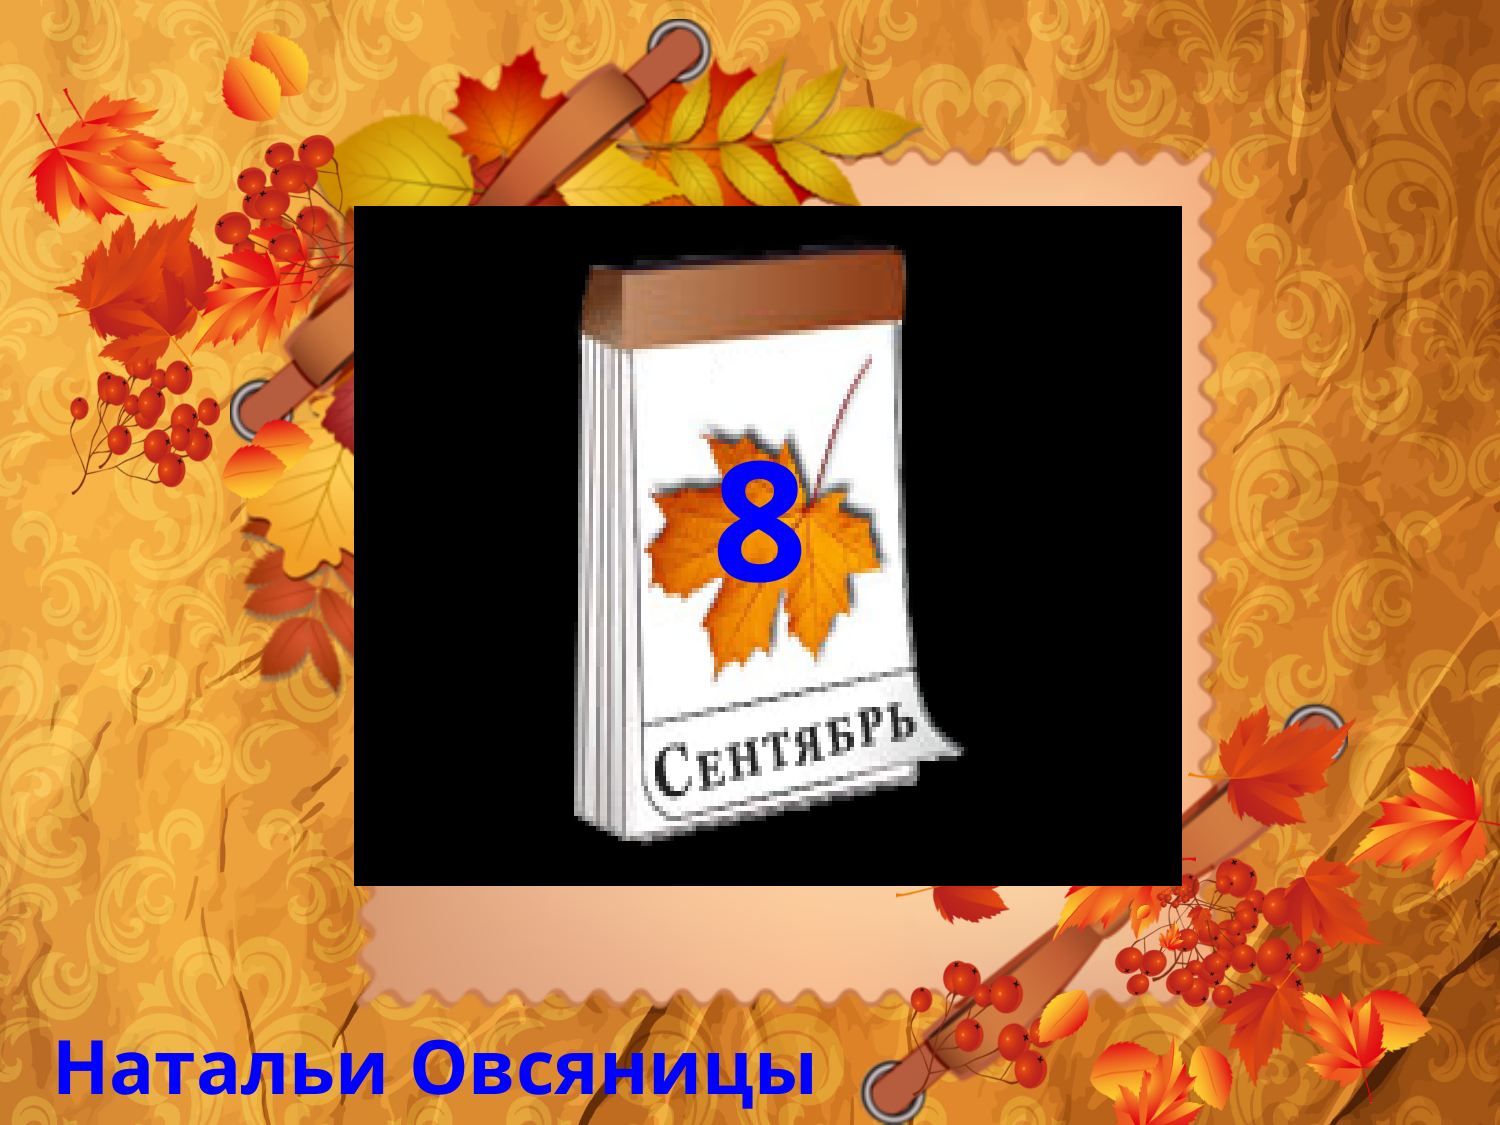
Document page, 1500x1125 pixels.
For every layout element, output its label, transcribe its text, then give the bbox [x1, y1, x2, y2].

text_box 8 [649, 383, 872, 650]
picture [0, 0, 1500, 1125]
text_box Натальи Овсяницы [0, 1005, 916, 1125]
